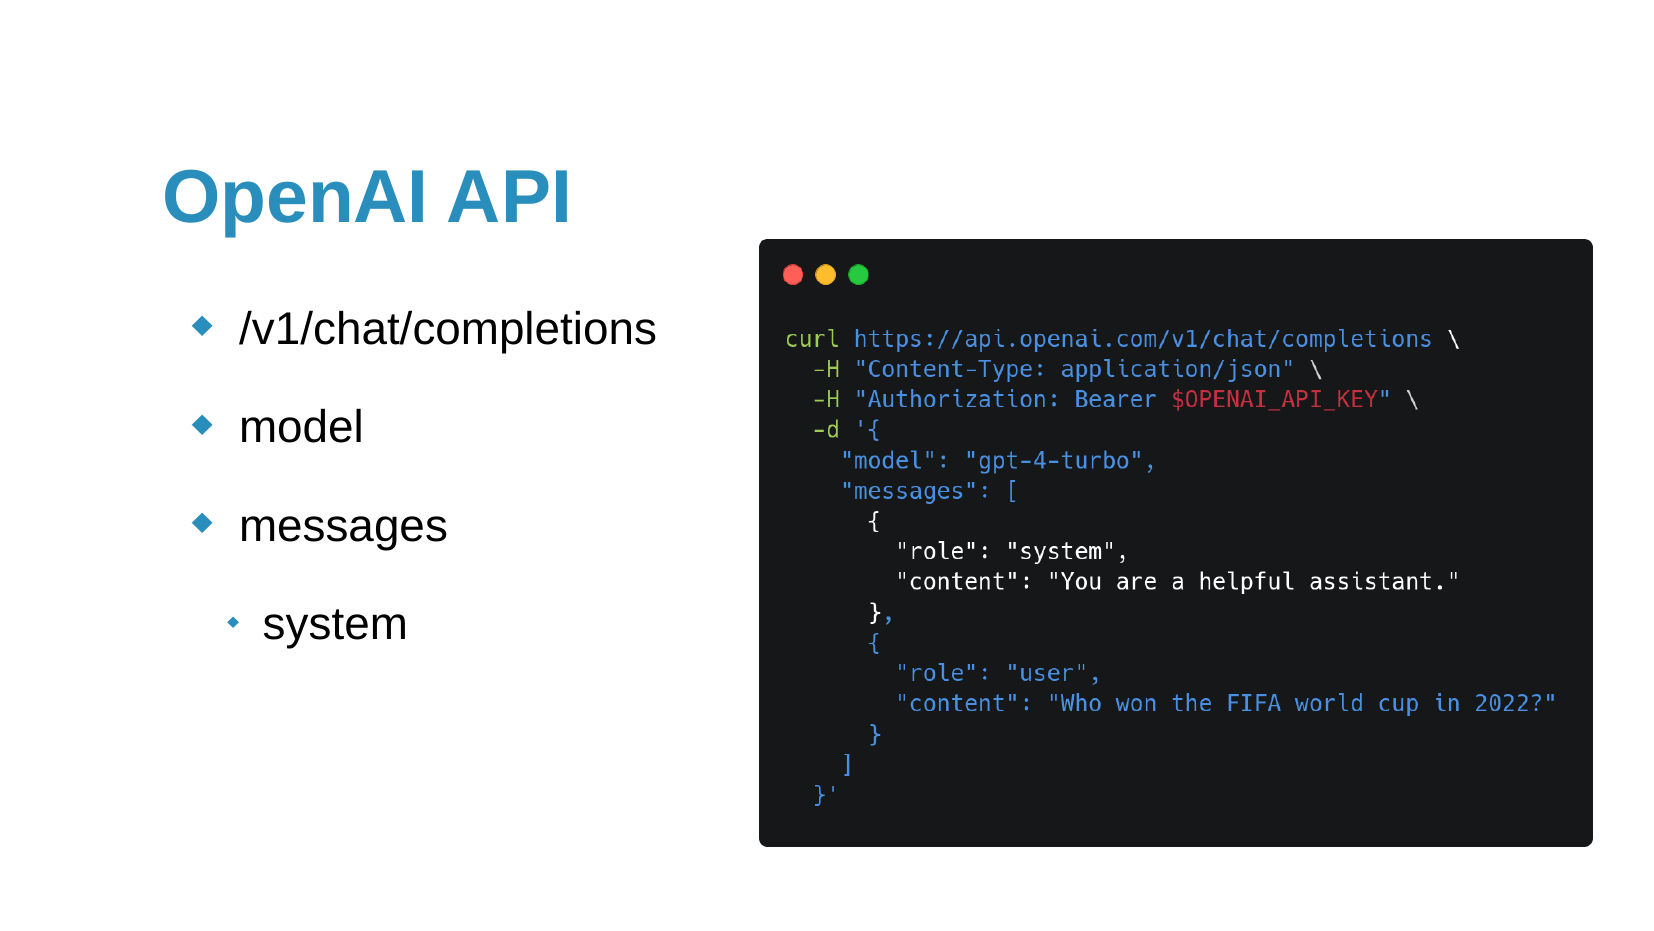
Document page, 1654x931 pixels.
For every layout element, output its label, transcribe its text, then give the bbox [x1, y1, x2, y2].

picture [667, 147, 1654, 931]
text_box /v1/chat/completions model messages system [177, 295, 667, 931]
text_box OpenAI API [147, 147, 667, 331]
